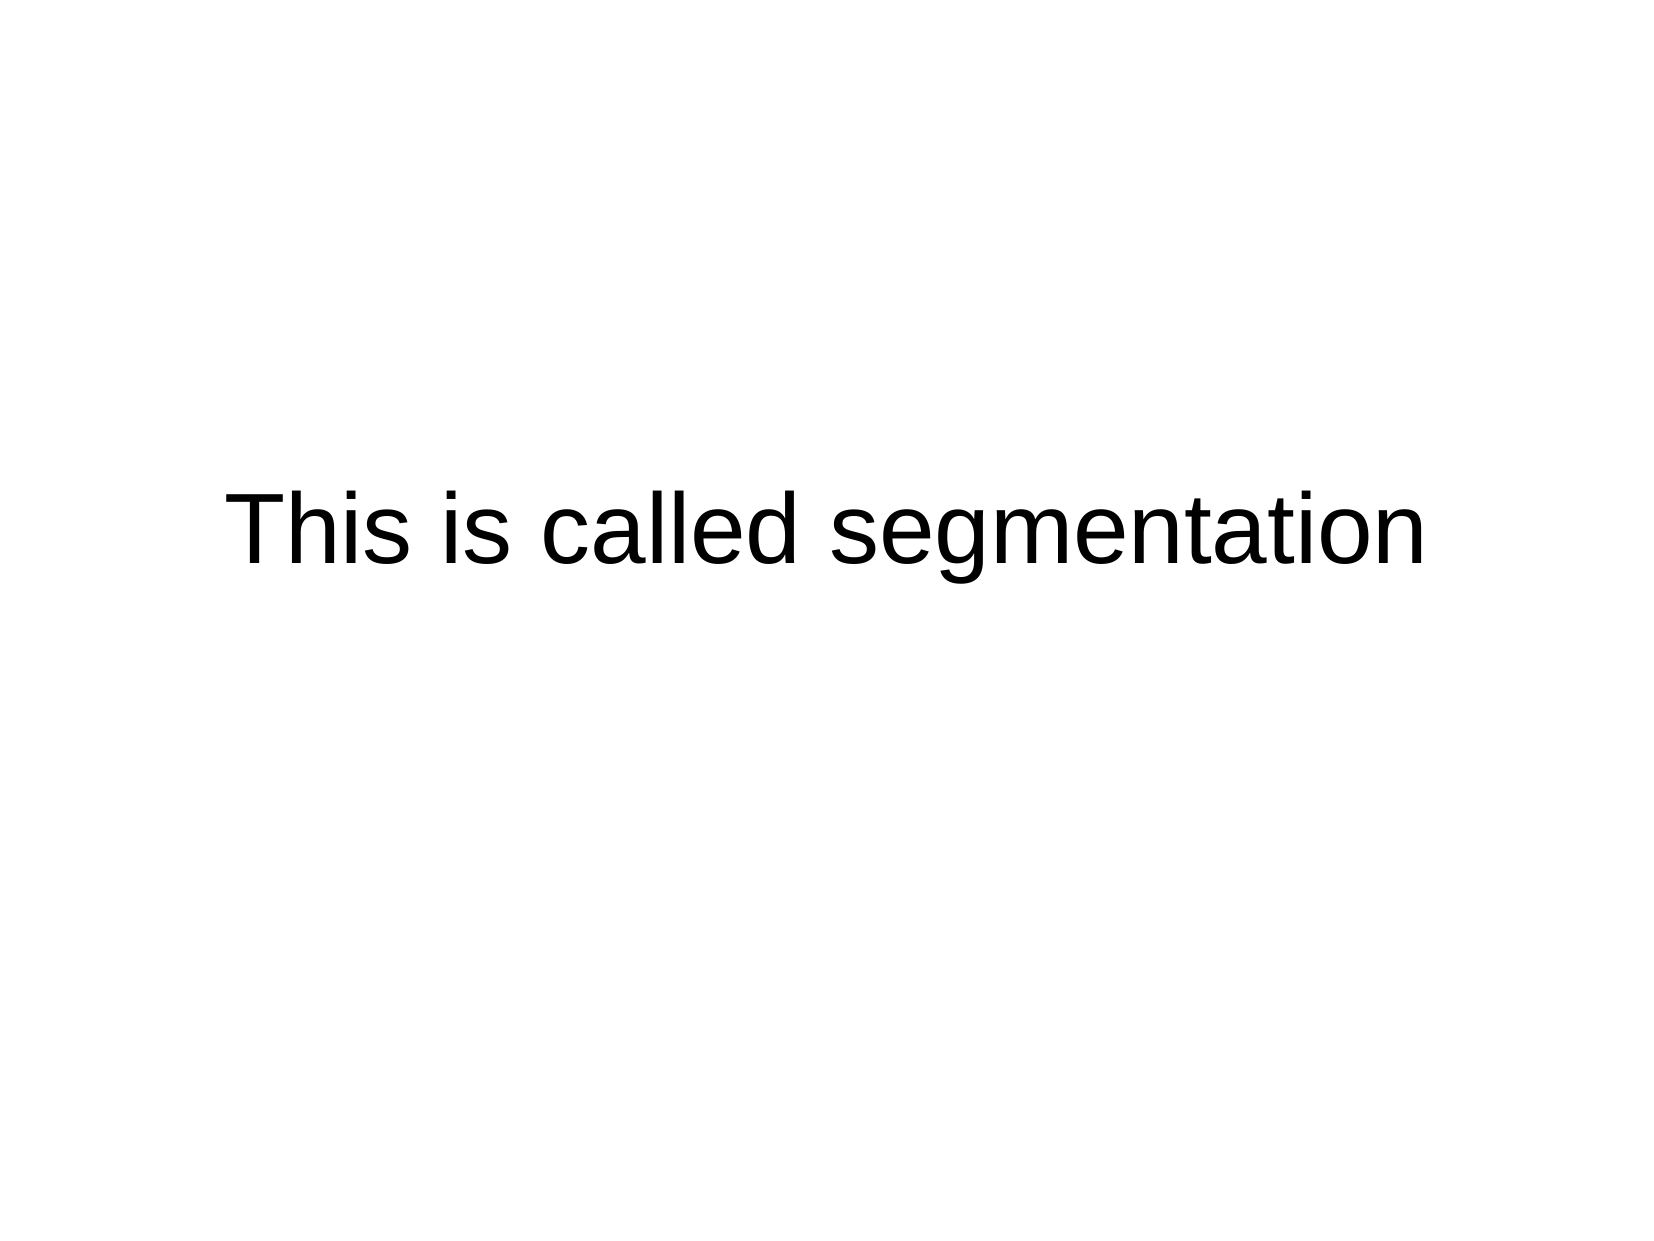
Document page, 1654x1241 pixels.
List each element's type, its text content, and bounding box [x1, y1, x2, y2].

subtitle This is called segmentation [82, 49, 1571, 1010]
